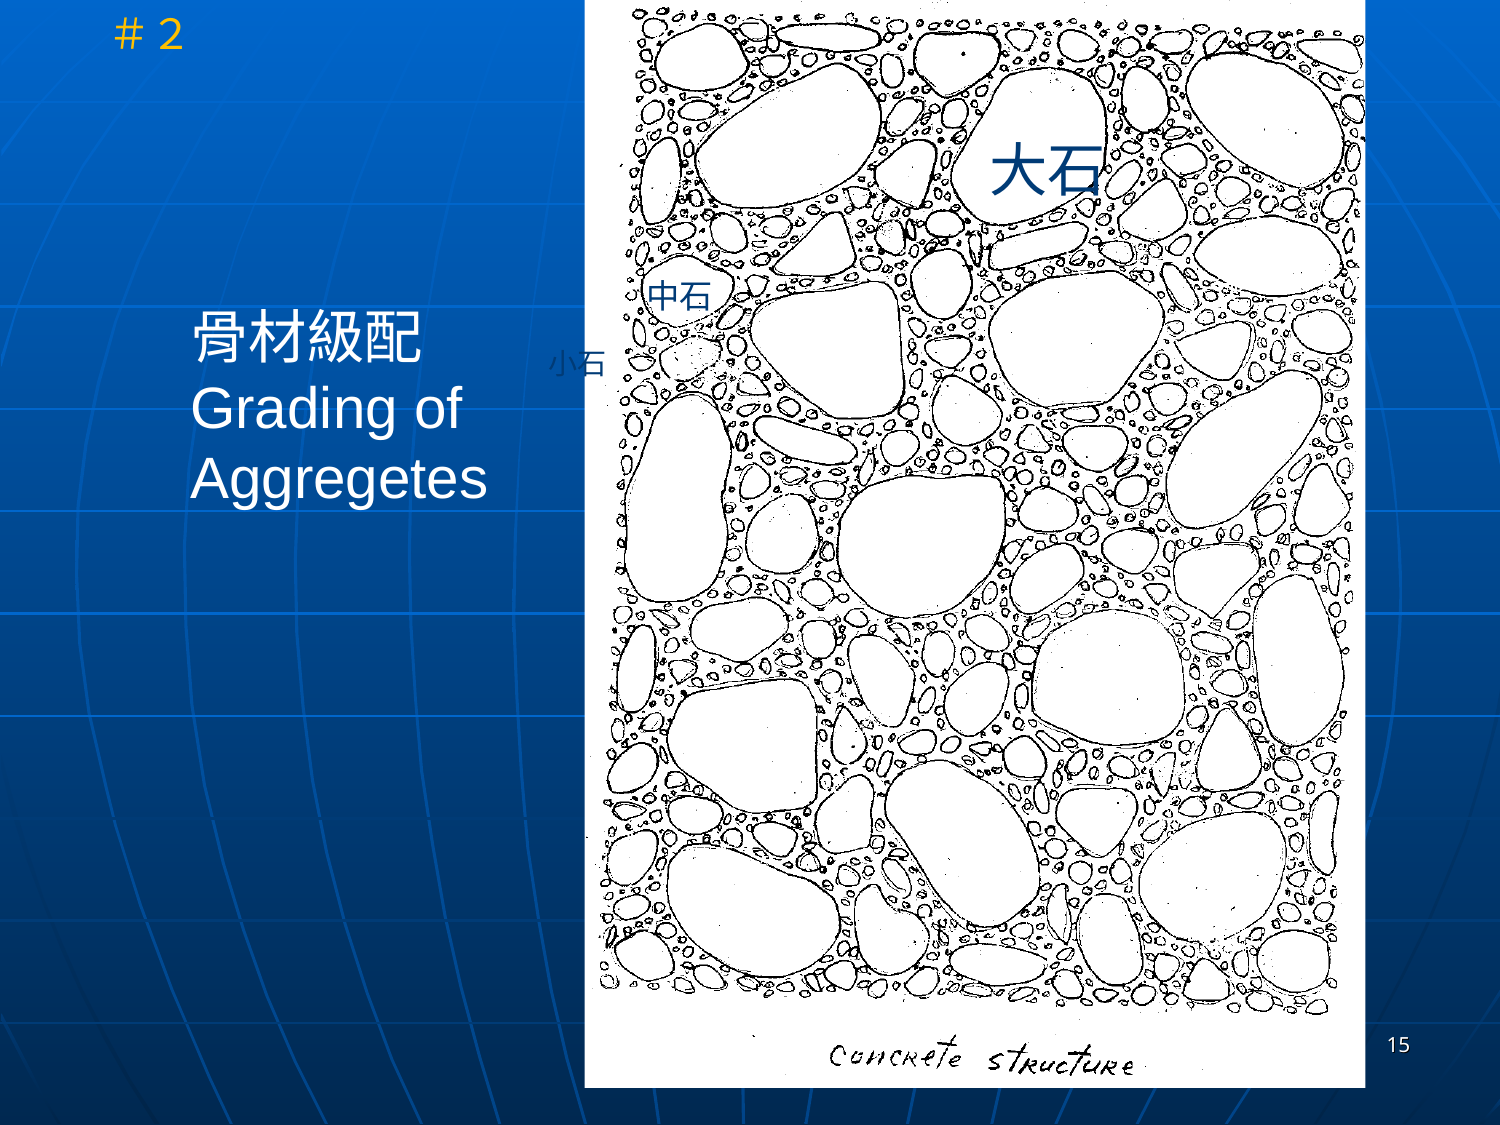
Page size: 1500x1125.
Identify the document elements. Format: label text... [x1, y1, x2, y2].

text_box 大石 [974, 125, 1121, 211]
text_box 骨材級配 Grading of Aggregetes [175, 292, 505, 519]
text_box 中石 [631, 267, 728, 323]
picture [584, 0, 1366, 1088]
text_box 小石 [534, 337, 623, 389]
text_box ＃２ [93, 0, 207, 66]
text_box <編號> [1074, 1024, 1426, 1100]
